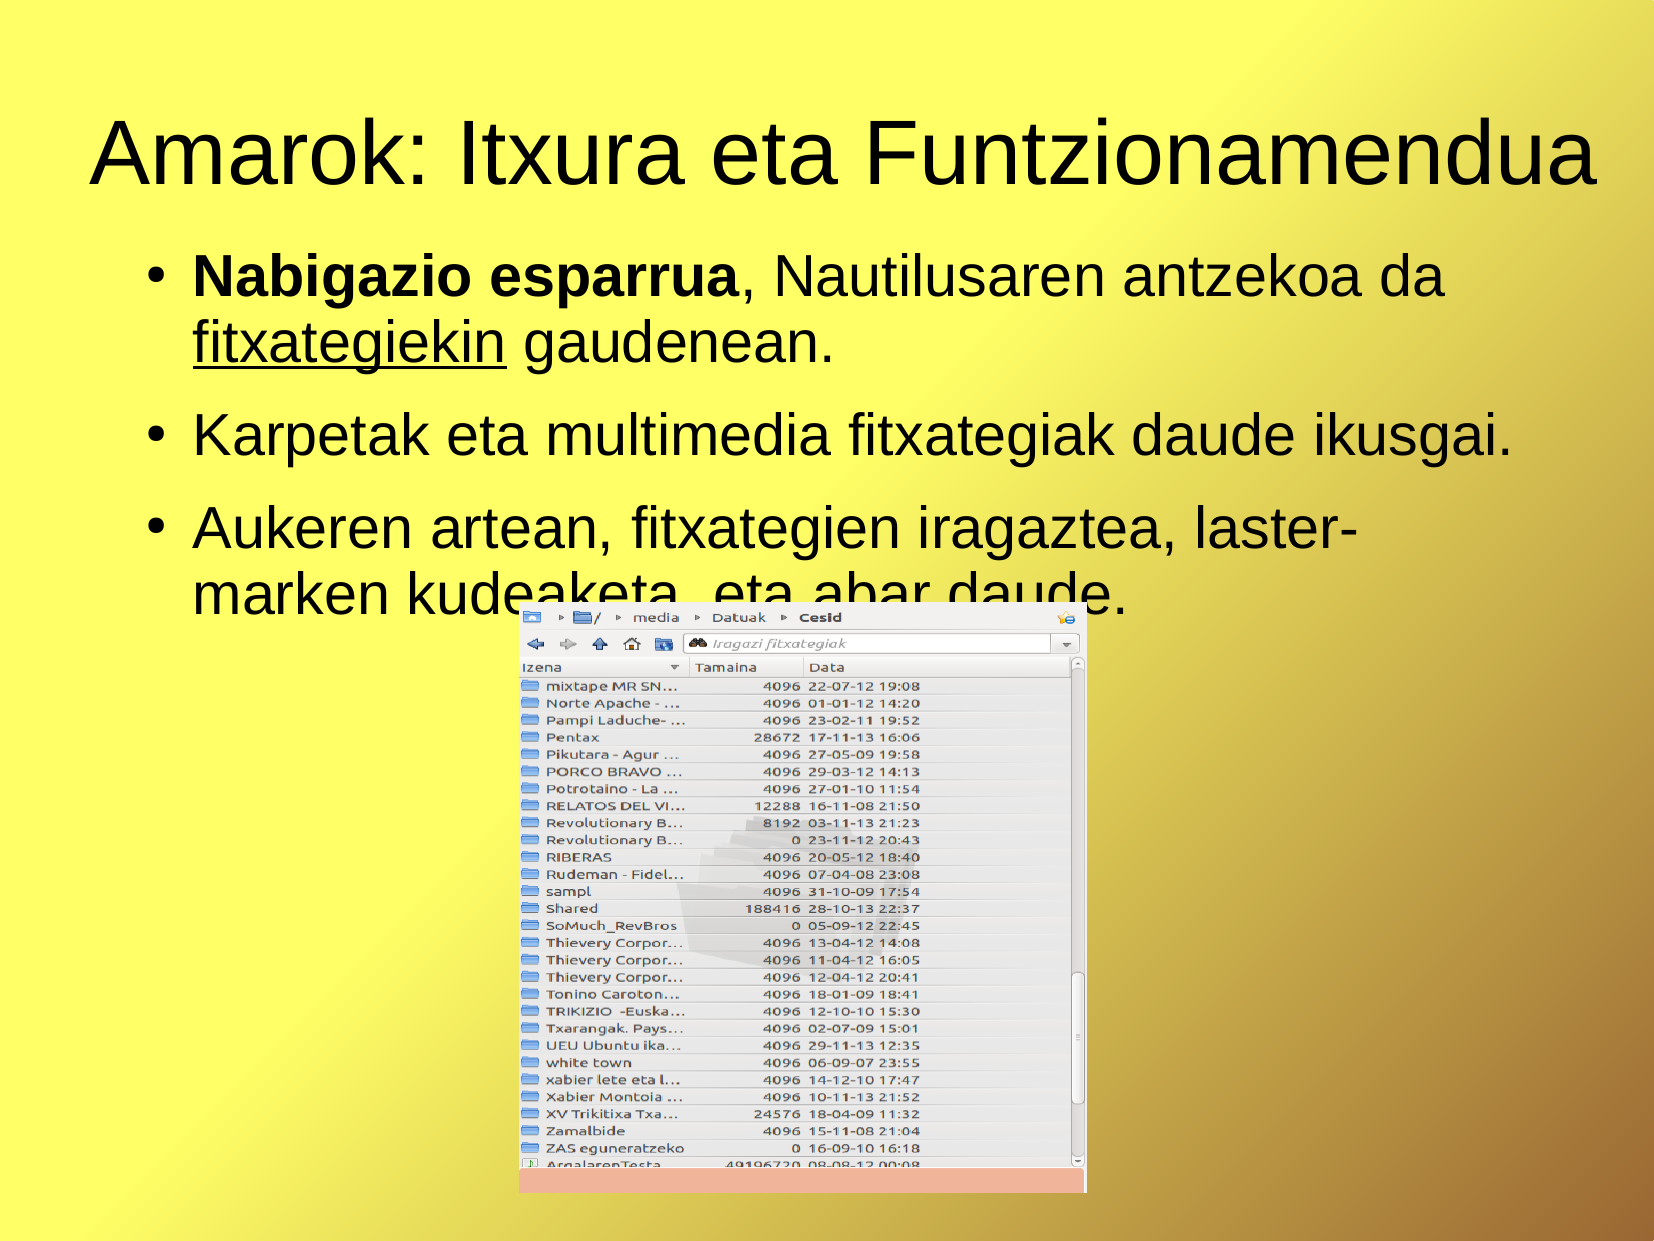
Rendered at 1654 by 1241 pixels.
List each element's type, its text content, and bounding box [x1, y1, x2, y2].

title Amarok: Itxura eta Funtzionamendua [70, 49, 1619, 257]
picture [519, 602, 1087, 1193]
list Nabigazio esparrua, Nautilusaren antzekoa da fitxategiekin gaudenean. Karpetak eta multimedia fitxategiak daude ikusgai. Aukeren artean, fitxategien iragaztea, laster-marken kudeaketa, eta abar daude. [129, 242, 1526, 650]
